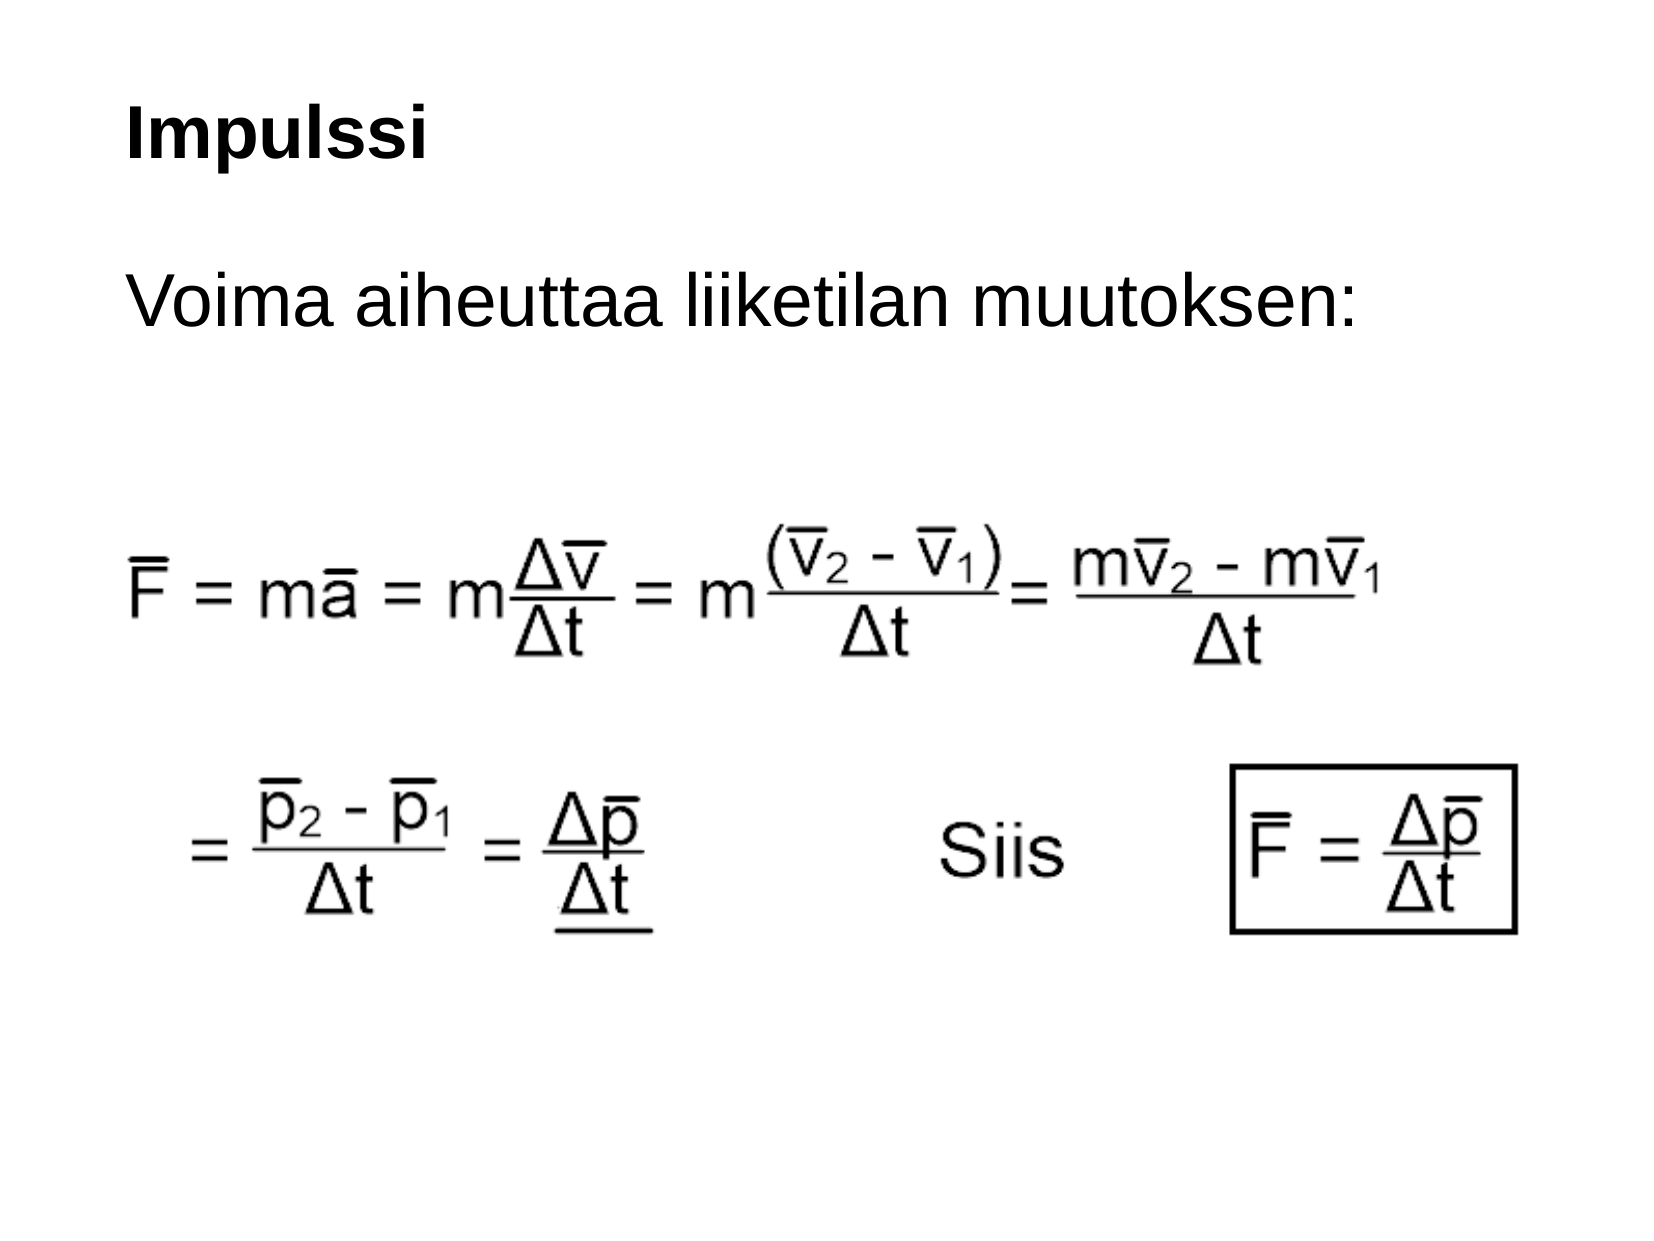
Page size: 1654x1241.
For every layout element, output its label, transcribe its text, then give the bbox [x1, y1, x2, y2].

picture [80, 437, 1560, 1012]
text_box Impulssi Voima aiheuttaa liiketilan muutoksen: [110, 82, 1642, 518]
